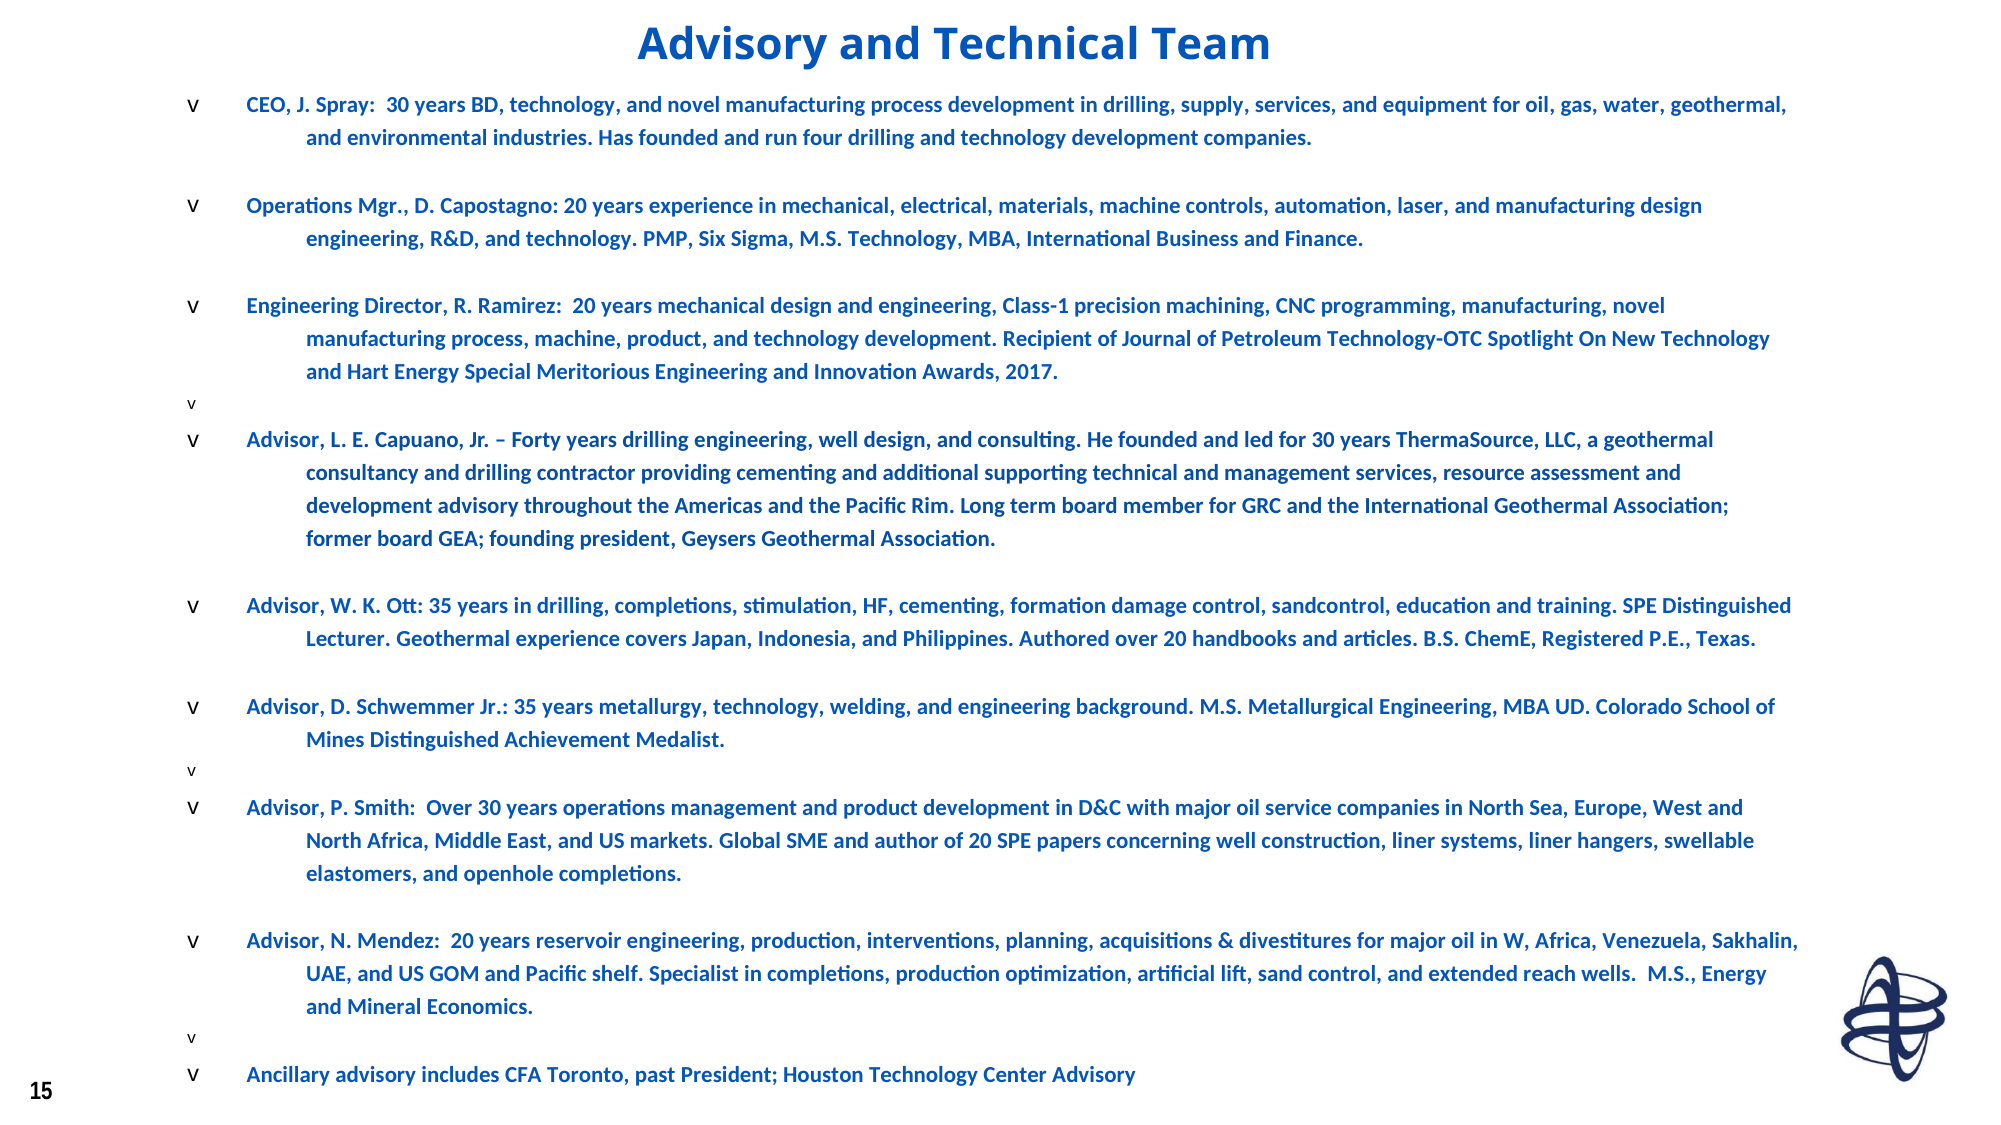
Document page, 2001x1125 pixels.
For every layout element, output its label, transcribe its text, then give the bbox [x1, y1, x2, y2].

text_box 15 [14, 1066, 69, 1108]
text_box Advisory and Technical Team [246, 8, 1664, 72]
text_box CEO, J. Spray: 30 years BD, technology, and novel manufacturing process development in drilling, supply, services, and equipment for oil, gas, water, geothermal, and environmental industries. Has founded and run four drilling and technology development companies. Operations Mgr., D. Capostagno: 20 years experience in mechanical, electrical, materials, machine controls, automation, laser, and manufacturing design engineering, R&D, and technology. PMP, Six Sigma, M.S. Technology, MBA, International Business and Finance. Engineering Director, R. Ramirez: 20 years mechanical design and engineering, Class-1 precision machining, CNC programming, manufacturing, novel manufacturing process, machine, product, and technology development. Recipient of Journal of Petroleum Technology-OTC Spotlight On New Technology and Hart Energy Special Meritorious Engineering and Innovation Awards, 2017. Advisor, L. E. Capuano, Jr. – Forty years drilling engineering, well design, and consulting. He founded and led for 30 years ThermaSource, LLC, a geothermal consultancy and drilling contractor providing cementing and additional supporting technical and management services, resource assessment and development advisory throughout the Americas and the Pacific Rim. Long term board member for GRC and the International Geothermal Association; former board GEA; founding president, Geysers Geothermal Association. Advisor, W. K. Ott: 35 years in drilling, completions, stimulation, HF, cementing, formation damage control, sandcontrol, education and training. SPE Distinguished Lecturer. Geothermal experience covers Japan, Indonesia, and Philippines. Authored over 20 handbooks and articles. B.S. ChemE, Registered P.E., Texas. Advisor, D. Schwemmer Jr.: 35 years metallurgy, technology, welding, and engineering background. M.S. Metallurgical Engineering, MBA UD. Colorado School of Mines Distinguished Achievement Medalist. Advisor, P. Smith: Over 30 years operations management and product development in D&C with major oil service companies in North Sea, Europe, West and North Africa, Middle East, and US markets. Global SME and author of 20 SPE papers concerning well construction, liner systems, liner hangers, swellable elastomers, and openhole completions. Advisor, N. Mendez: 20 years reservoir engineering, production, interventions, planning, acquisitions & divestitures for major oil in W, Africa, Venezuela, Sakhalin, UAE, and US GOM and Pacific shelf. Specialist in completions, production optimization, artificial lift, sand control, and extended reach wells. M.S., Energy and Mineral Economics. Ancillary advisory includes CFA Toronto, past President; Houston Technology Center Advisory [172, 76, 1817, 1125]
picture [1833, 953, 1952, 1087]
